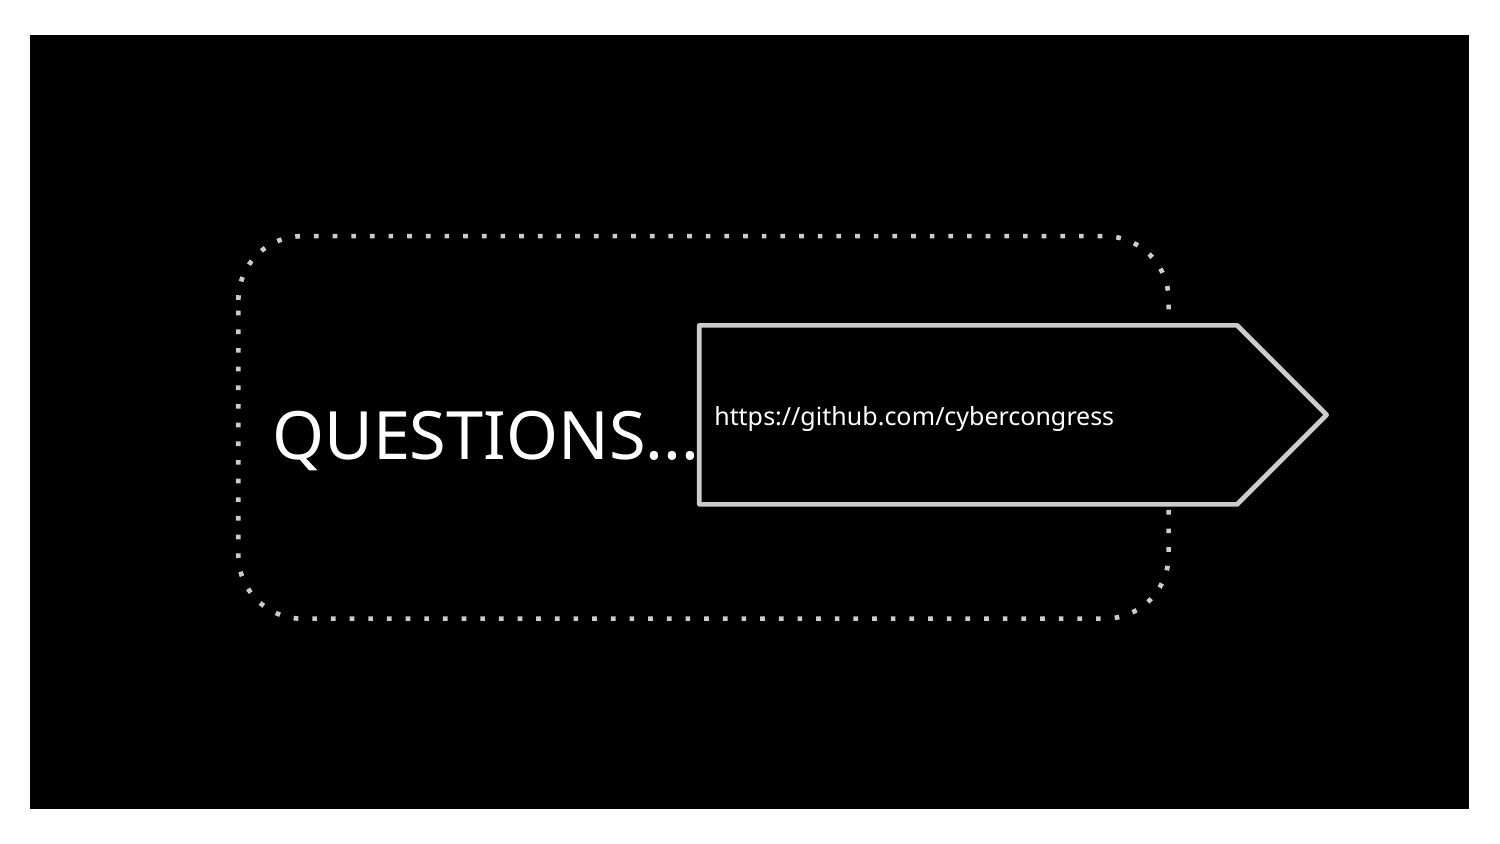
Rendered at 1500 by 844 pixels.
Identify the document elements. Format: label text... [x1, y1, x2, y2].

text_box QUESTIONS... [238, 236, 1169, 619]
text_box https://github.com/cybercongress [699, 325, 1327, 505]
text_box [29, 33, 1470, 810]
